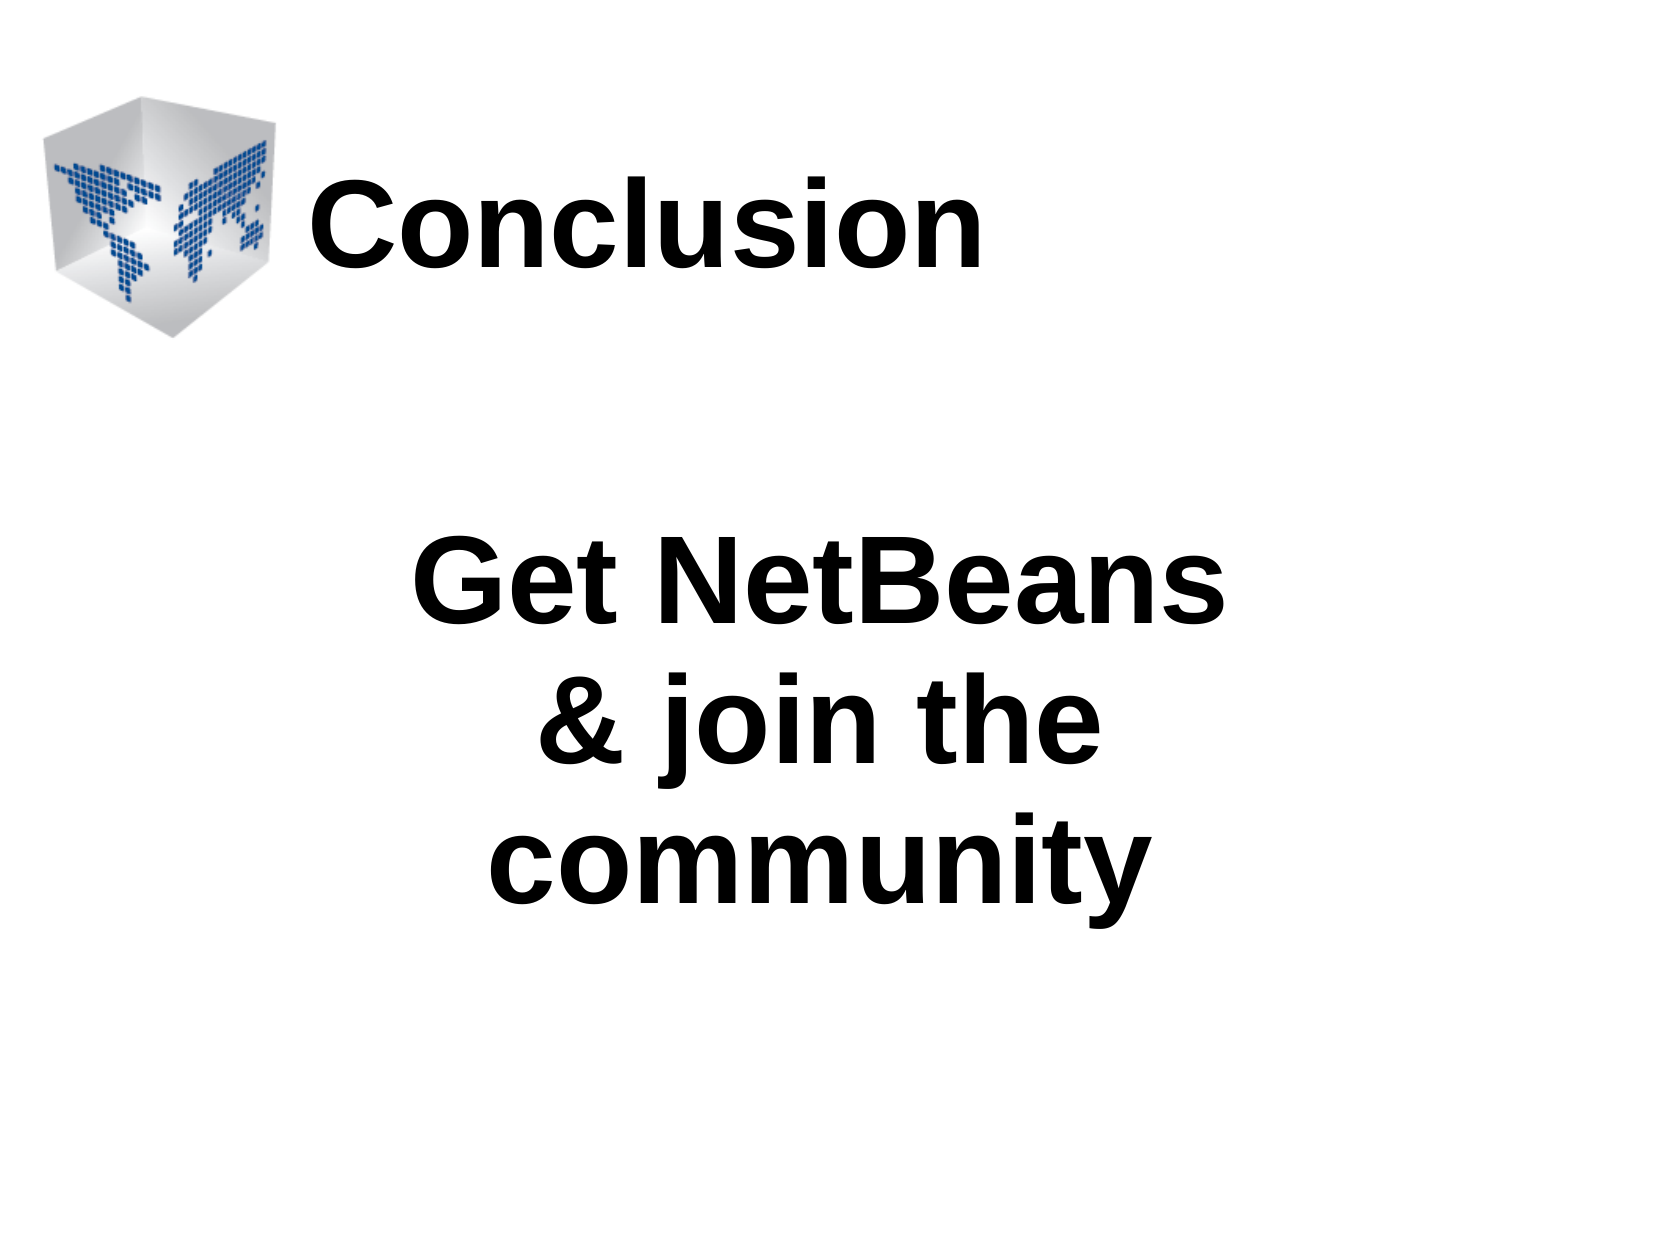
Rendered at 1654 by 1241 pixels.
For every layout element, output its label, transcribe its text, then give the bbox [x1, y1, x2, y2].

text_box Get NetBeans & join the community [351, 503, 1289, 938]
title Conclusion [307, 120, 1500, 328]
picture [11, 84, 284, 349]
